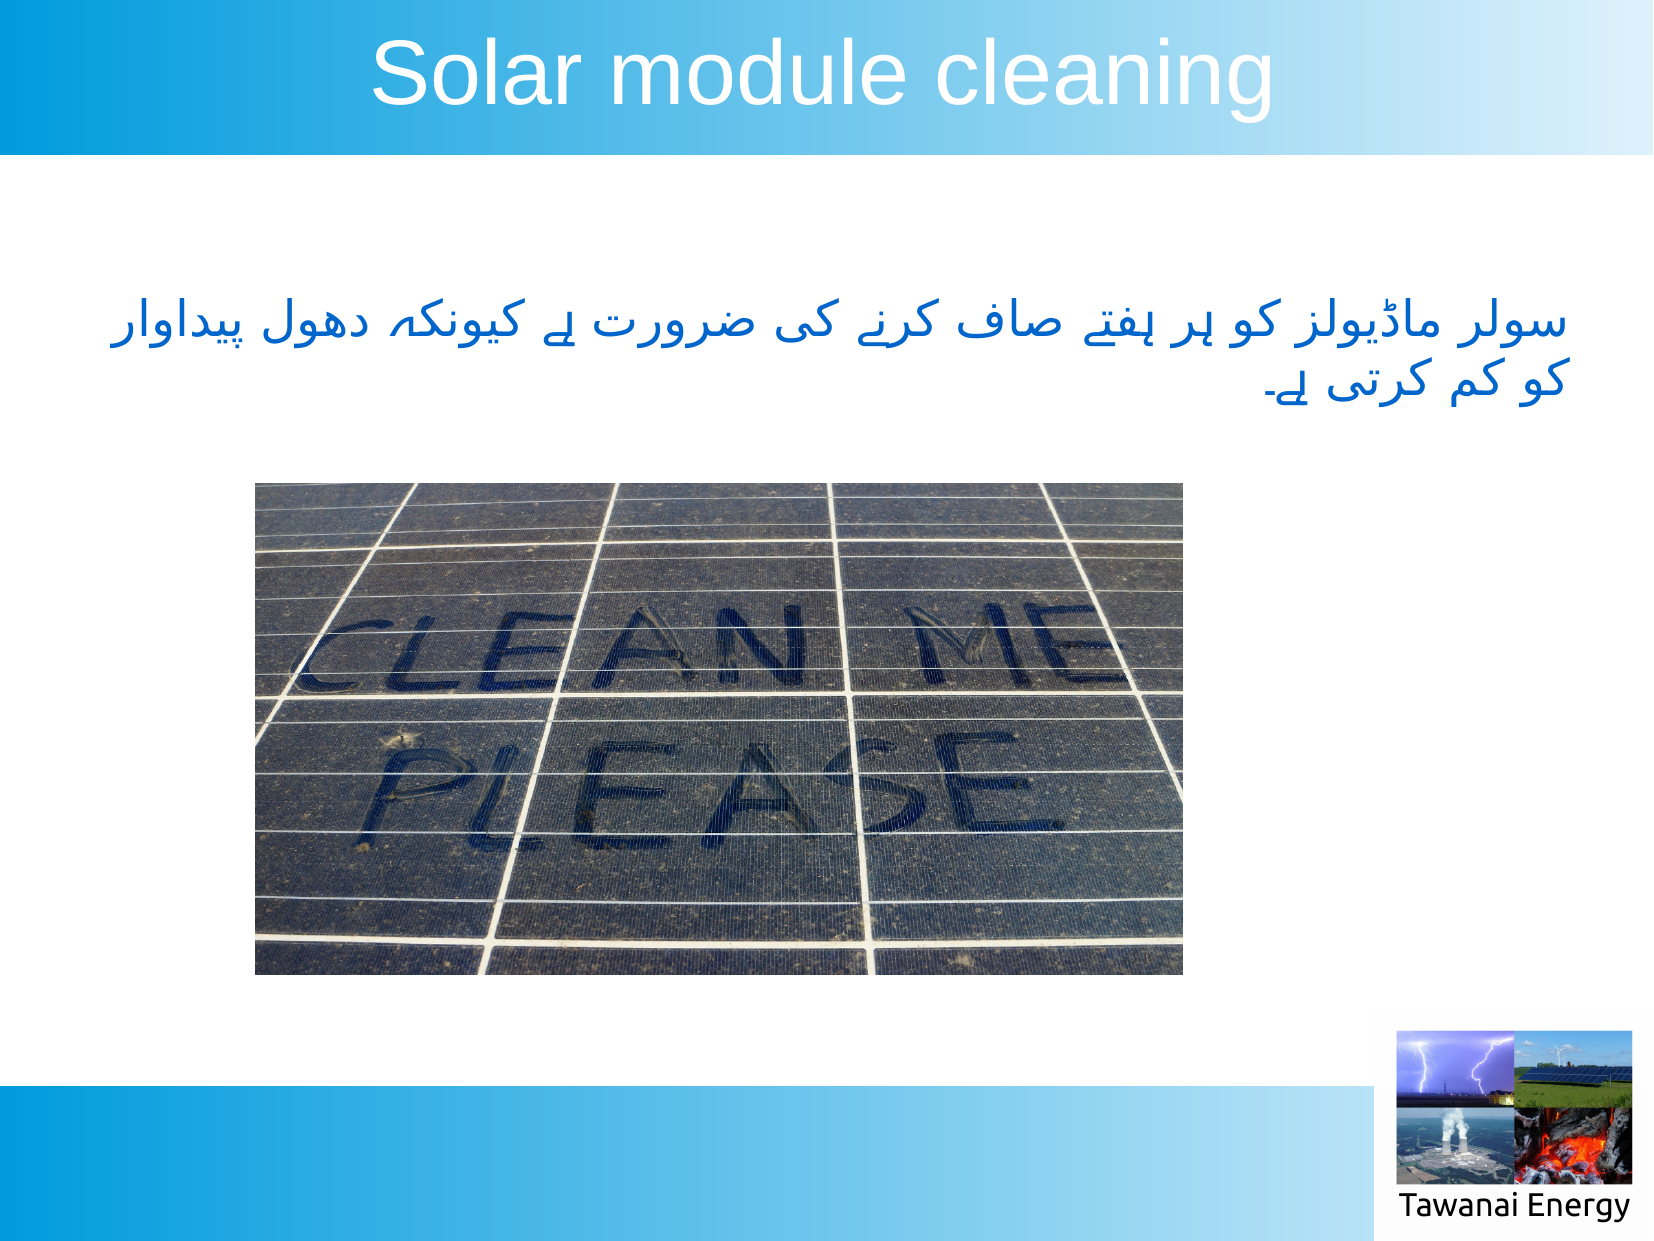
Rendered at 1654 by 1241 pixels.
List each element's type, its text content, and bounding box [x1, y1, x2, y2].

title Solar module cleaning [79, 20, 1568, 126]
list سولر ماڈیولز کو ہر ہفتے صاف کرنے کی ضرورت ہے کیونکہ دھول پیداوار کو کم کرتی ہے۔ [82, 290, 1571, 1010]
picture [1374, 1009, 1654, 1241]
picture [255, 483, 1183, 976]
